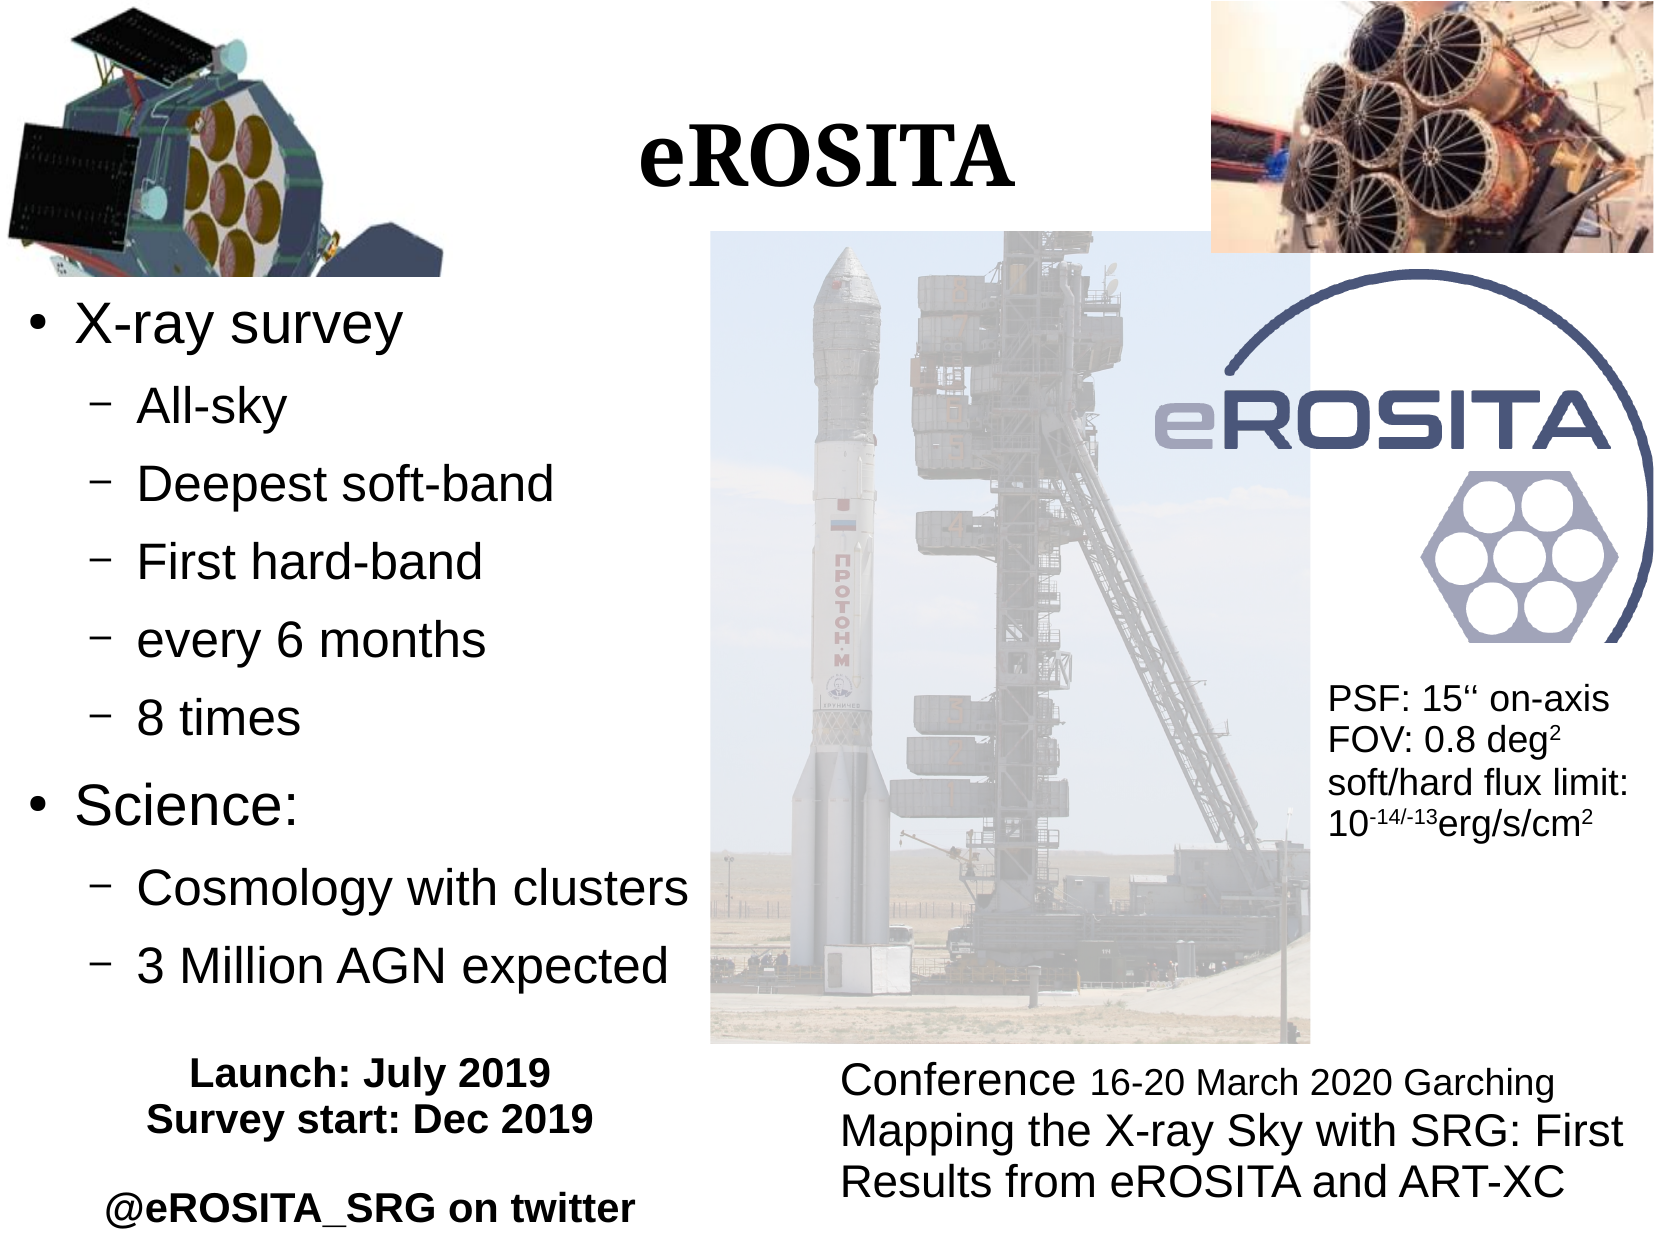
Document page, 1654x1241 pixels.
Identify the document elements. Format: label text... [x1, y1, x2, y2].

picture [1211, 1, 1654, 253]
text_box Launch: July 2019 Survey start: Dec 2019 @eROSITA_SRG on twitter [47, 1042, 694, 1239]
text_box PSF: 15‘‘ on-axis FOV: 0.8 deg2 soft/hard flux limit: 10-14/-13erg/s/cm2 [1313, 669, 1654, 895]
picture [0, 0, 453, 277]
title eROSITA [453, 49, 1571, 257]
picture [1155, 269, 1654, 643]
text_box Conference 16-20 March 2020 Garching Mapping the X-ray Sky with SRG: First Results from eROSITA and ART-XC [825, 1046, 1649, 1241]
text_box [703, 257, 1326, 1062]
list X-ray survey All-sky Deepest soft-band First hard-band every 6 months 8 times Science: Cosmology with clusters 3 Million AGN expected [11, 290, 739, 1010]
